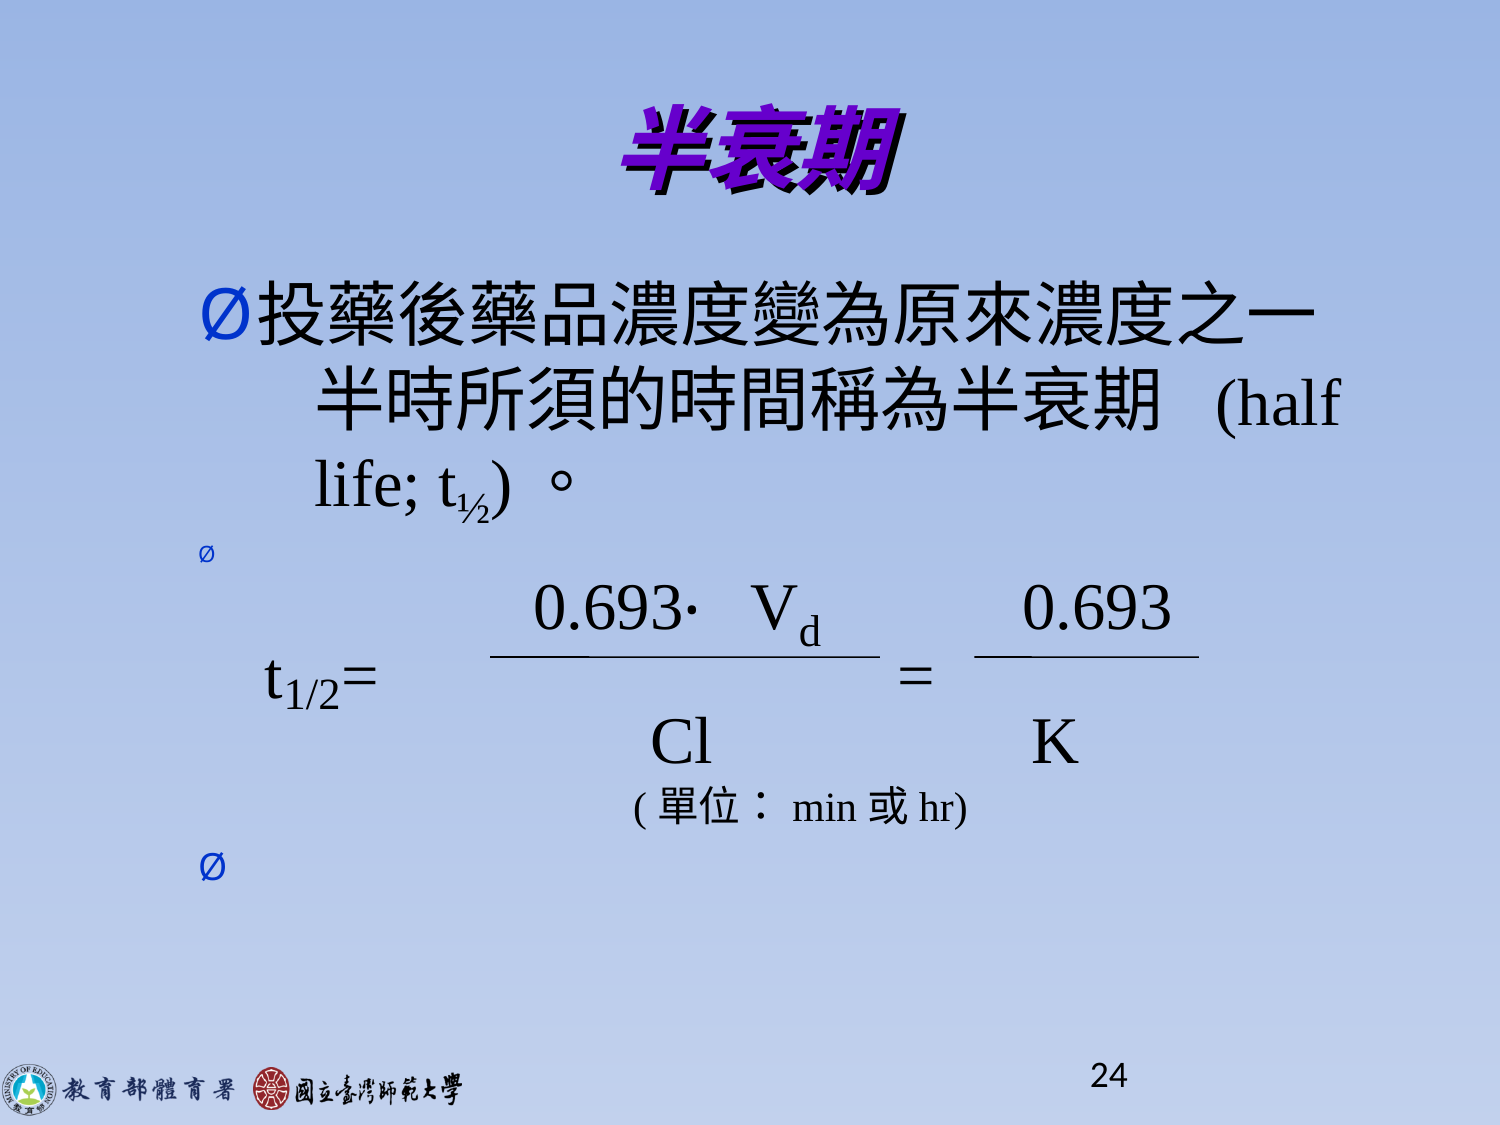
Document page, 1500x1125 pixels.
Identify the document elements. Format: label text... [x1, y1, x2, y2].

title 半衰期 [0, 78, 1500, 213]
text_box 投藥後藥品濃度變為原來濃度之一半時所須的時間稱為半衰期 (half life; t½)。 0.693‧Vd 0.693 t1/2= = Cl K (單位：min或hr) [183, 262, 1400, 1094]
text_box [1074, 1042, 1426, 1103]
